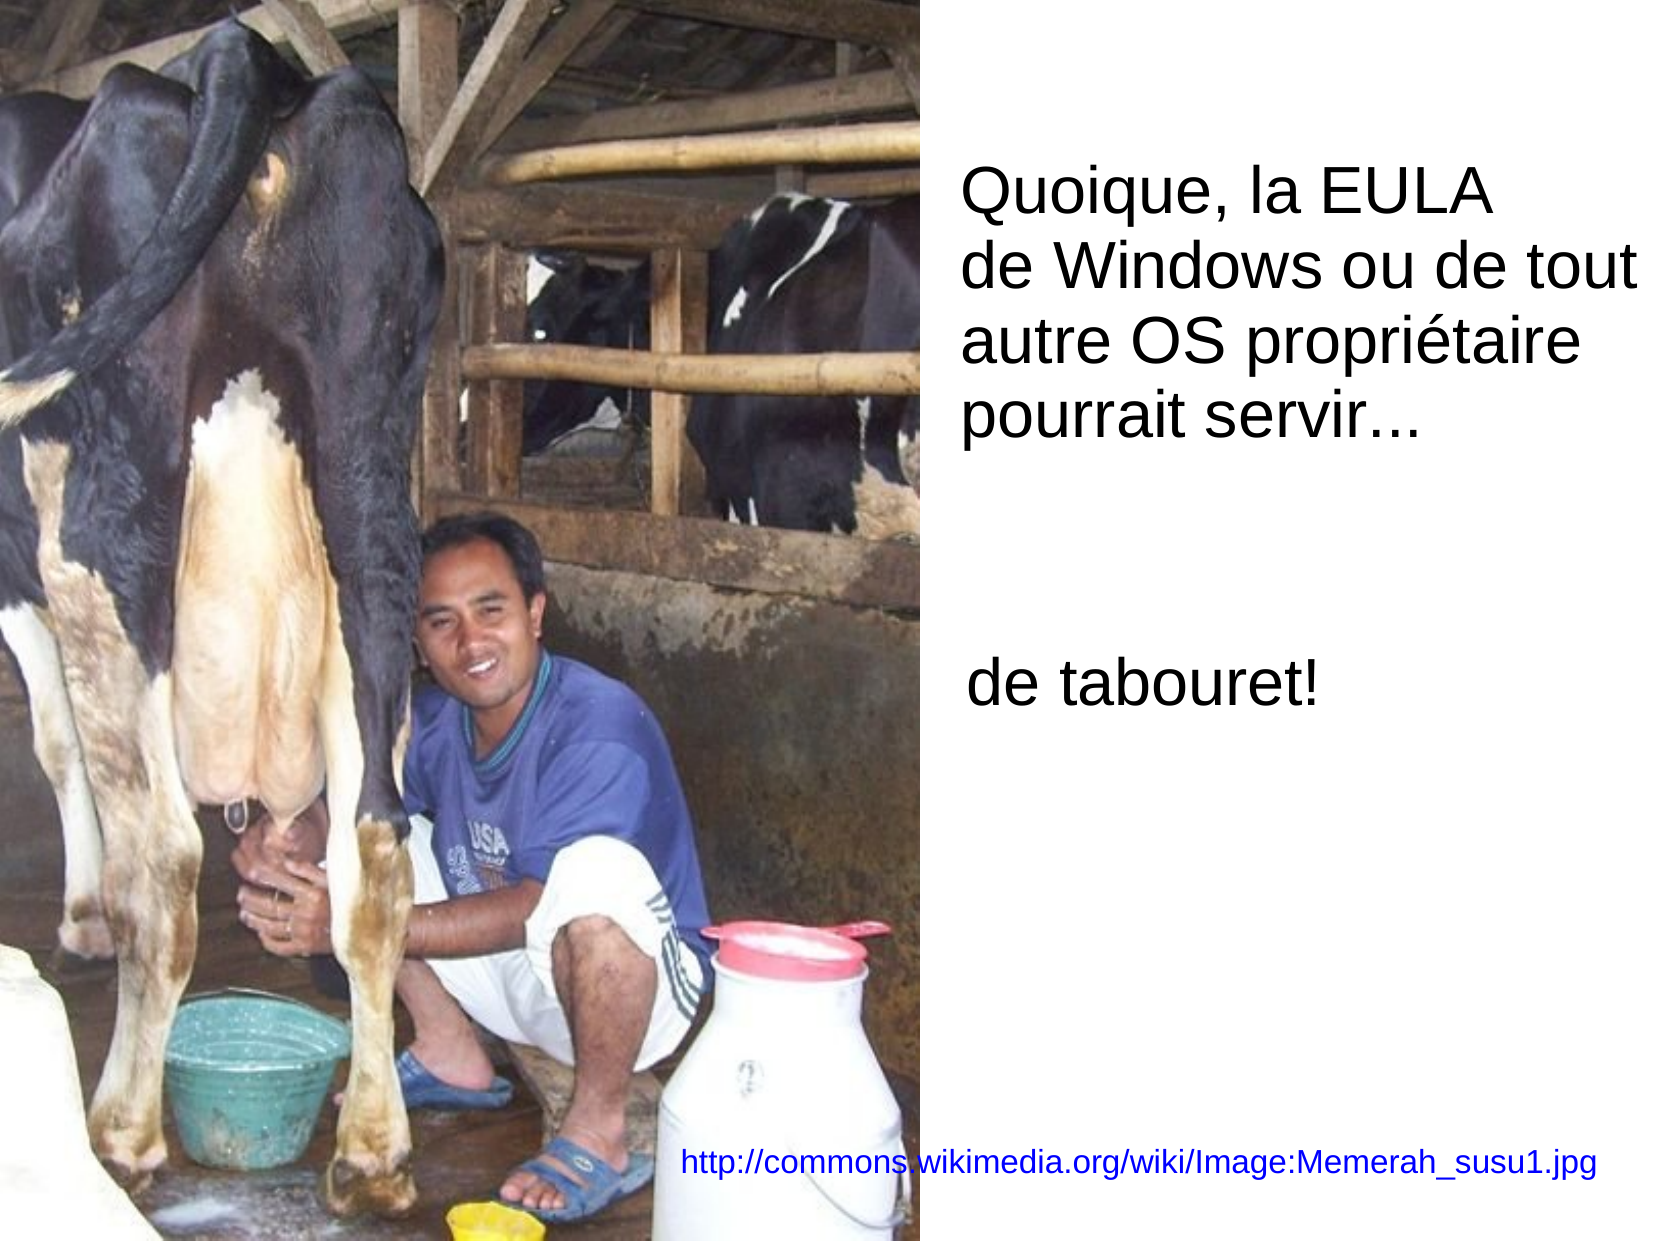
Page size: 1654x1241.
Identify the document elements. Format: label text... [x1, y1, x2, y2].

text_box de tabouret! [966, 645, 1323, 729]
text_box Quoique, la EULA de Windows ou de tout autre OS propriétaire pourrait servir... [960, 153, 1639, 486]
text_box http://commons.wikimedia.org/wiki/Image:Memerah_susu1.jpg [680, 1143, 1625, 1201]
picture [0, 0, 920, 1241]
